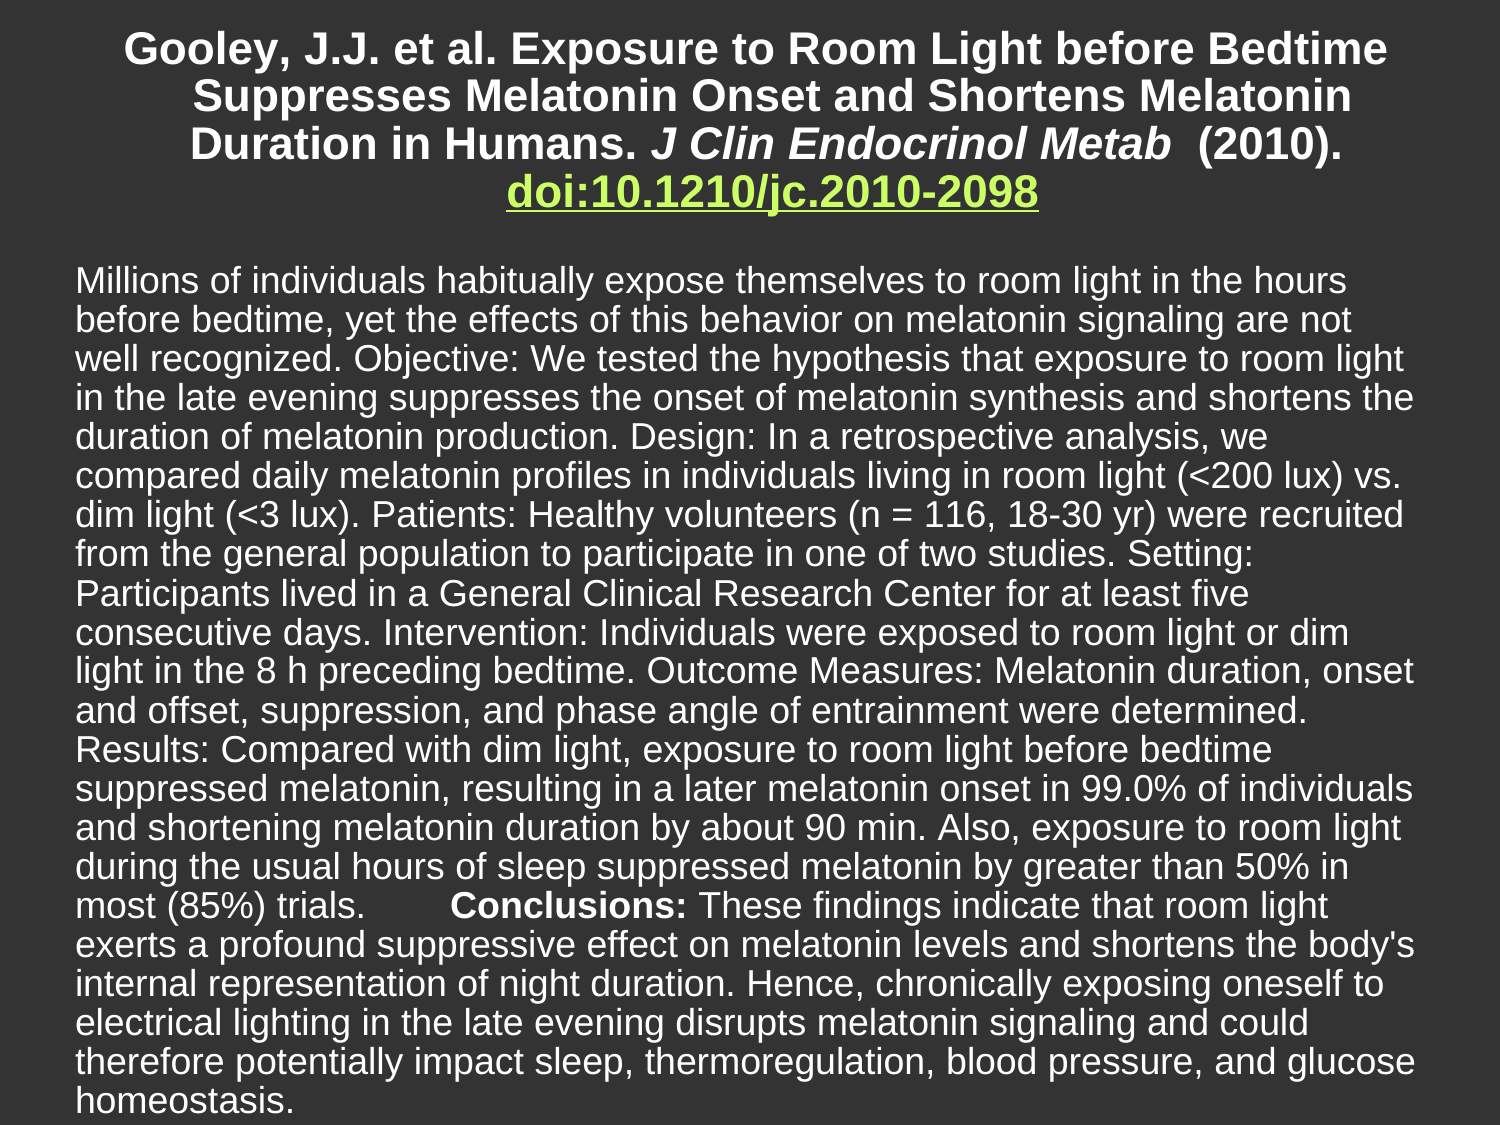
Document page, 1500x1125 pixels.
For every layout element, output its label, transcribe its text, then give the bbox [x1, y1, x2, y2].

list Millions of individuals habitually expose themselves to room light in the hours before bedtime, yet the effects of this behavior on melatonin signaling are not well recognized. Objective: We tested the hypothesis that exposure to room light in the late evening suppresses the onset of melatonin synthesis and shortens the duration of melatonin production. Design: In a retrospective analysis, we compared daily melatonin profiles in individuals living in room light (<200 lux) vs. dim light (<3 lux). Patients: Healthy volunteers (n = 116, 18-30 yr) were recruited from the general population to participate in one of two studies. Setting: Participants lived in a General Clinical Research Center for at least five consecutive days. Intervention: Individuals were exposed to room light or dim light in the 8 h preceding bedtime. Outcome Measures: Melatonin duration, onset and offset, suppression, and phase angle of entrainment were determined. Results: Compared with dim light, exposure to room light before bedtime suppressed melatonin, resulting in a later melatonin onset in 99.0% of individuals and shortening melatonin duration by about 90 min. Also, exposure to room light during the usual hours of sleep suppressed melatonin by greater than 50% in most (85%) trials. Conclusions: These findings indicate that room light exerts a profound suppressive effect on melatonin levels and shortens the body's internal representation of night duration. Hence, chronically exposing oneself to electrical lighting in the late evening disrupts melatonin signaling and could therefore potentially impact sleep, thermoregulation, blood pressure, and glucose homeostasis. [75, 262, 1425, 1125]
title Gooley, J.J. et al. Exposure to Room Light before Bedtime Suppresses Melatonin Onset and Shortens Melatonin Duration in Humans. J Clin Endocrinol Metab (2010). doi:10.1210/jc.2010-2098 [77, 3, 1428, 239]
